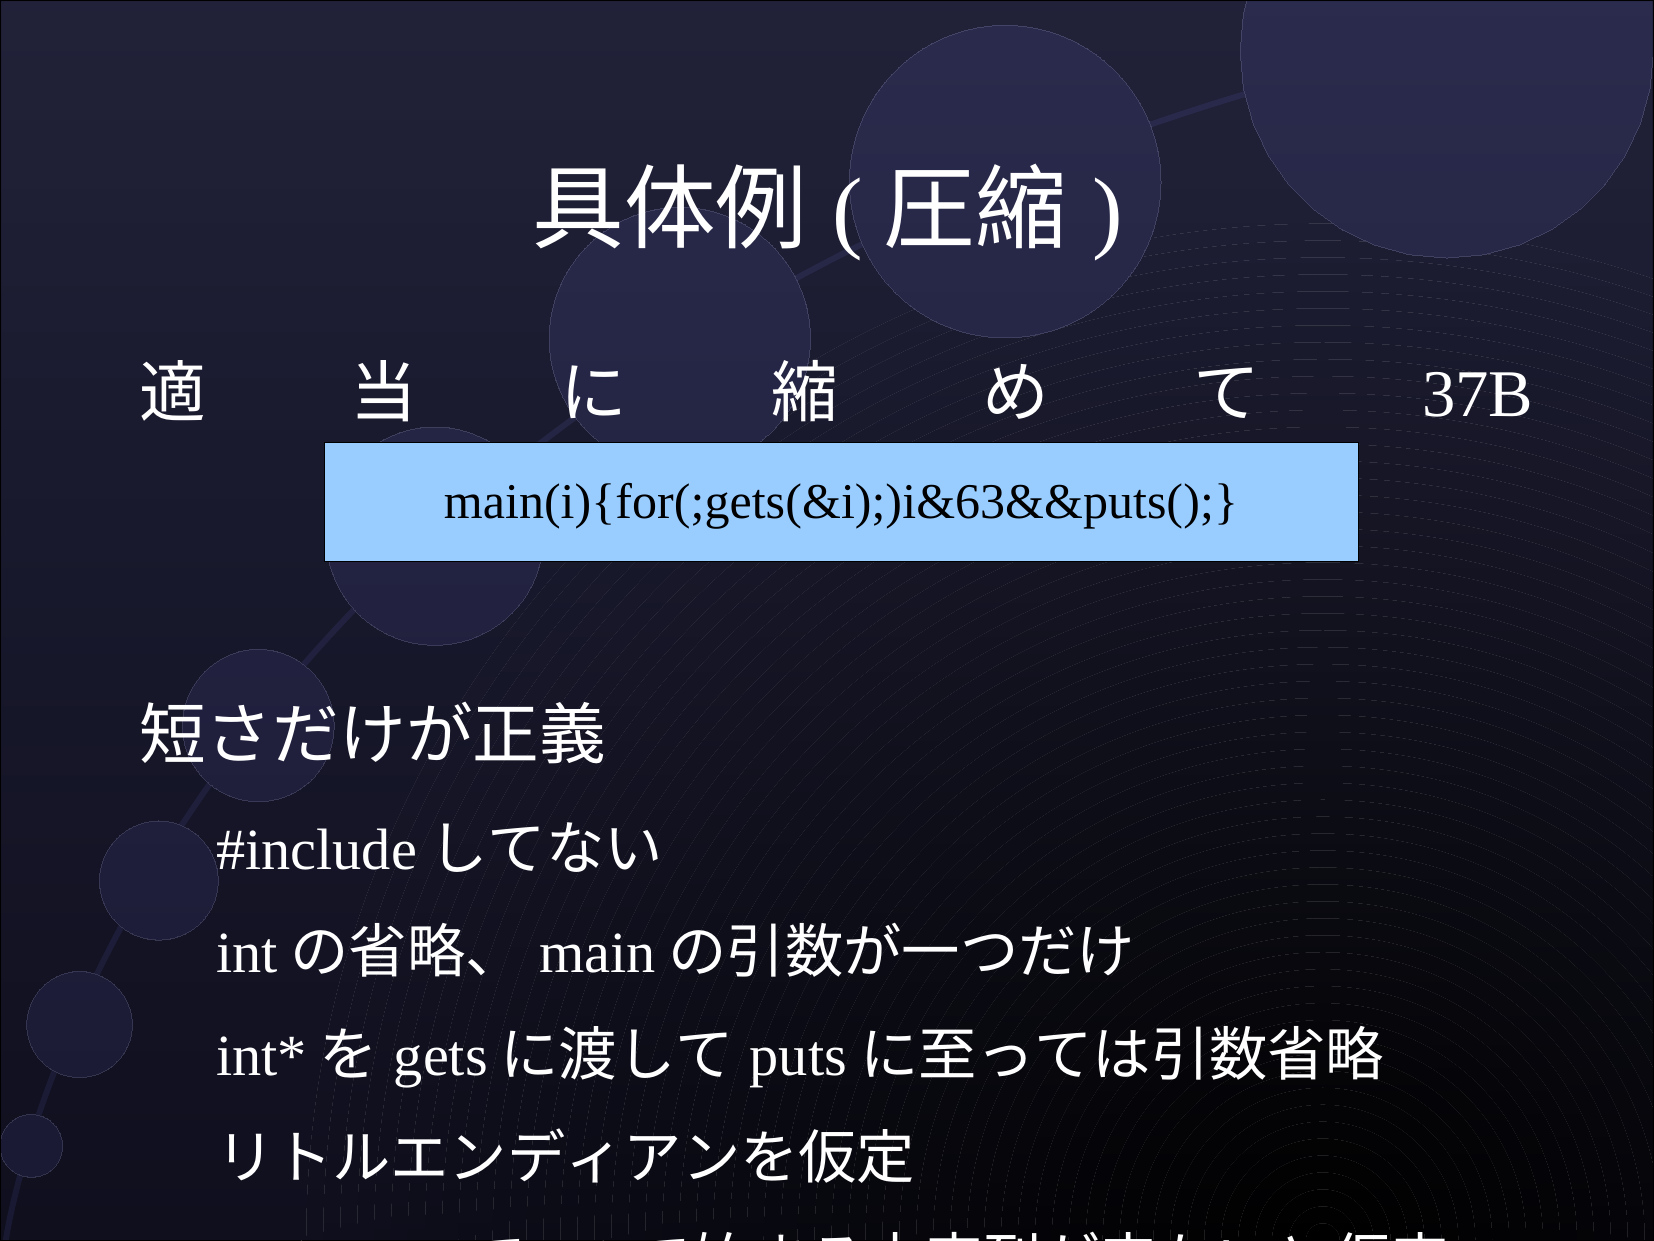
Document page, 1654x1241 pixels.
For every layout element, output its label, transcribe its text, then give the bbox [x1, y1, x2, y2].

text_box main(i){for(;gets(&i);)i&63&&puts();} [324, 442, 1359, 562]
title 具体例(圧縮) [121, 102, 1534, 311]
list 適当に縮めて37B 短さだけが正義 #includeしてない intの省略、mainの引数が一つだけ int*をgetsに渡してputsに至っては引数省略 リトルエンディアンを仮定 @ (ASCIIで64)で始まる文字列が来ないと仮定 [121, 344, 1534, 1182]
